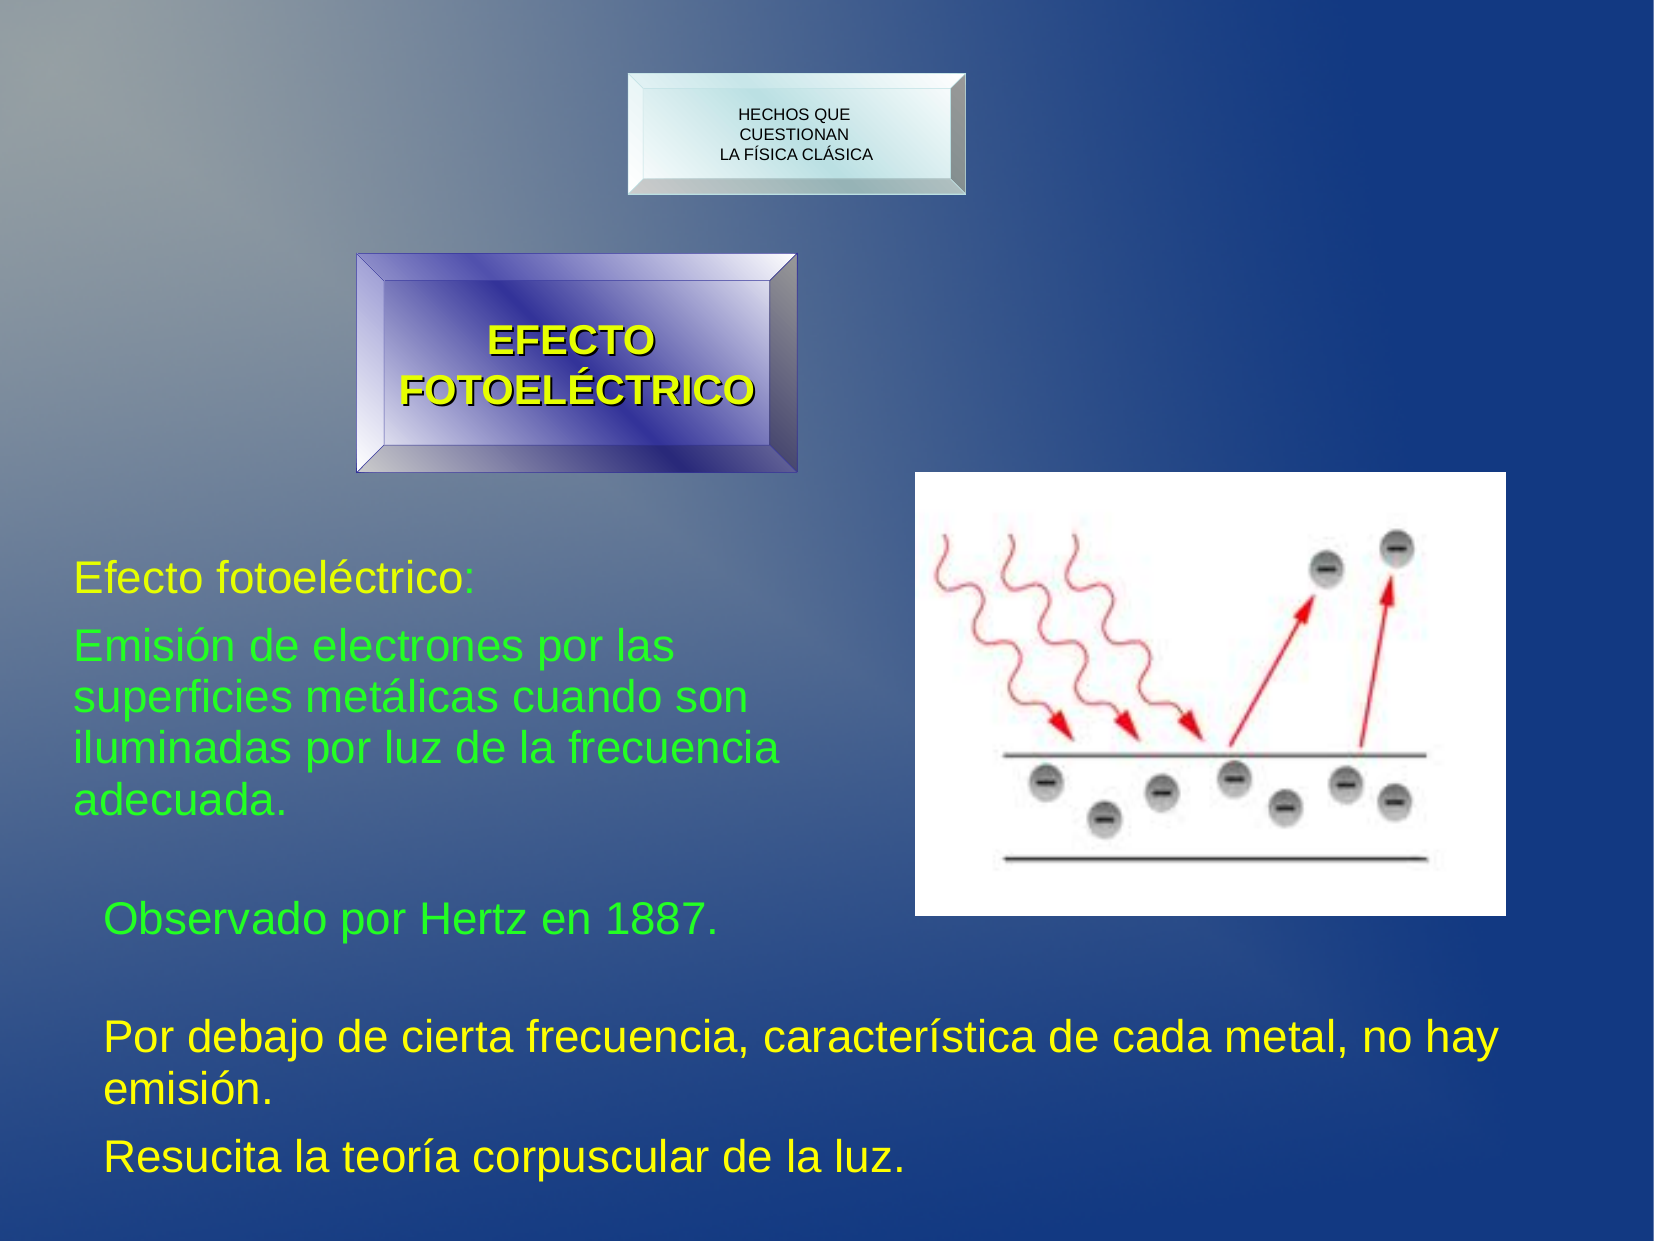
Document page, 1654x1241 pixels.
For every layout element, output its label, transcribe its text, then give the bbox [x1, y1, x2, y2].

text_box Efecto fotoeléctrico: Emisión de electrones por las superficies metálicas cuando son iluminadas por luz de la frecuencia adecuada. [59, 544, 827, 832]
text_box HECHOS QUE CUESTIONAN LA FÍSICA CLÁSICA [644, 89, 950, 178]
text_box EFECTO FOTOELÉCTRICO [385, 281, 769, 445]
picture [0, 0, 1654, 1241]
text_box Por debajo de cierta frecuencia, característica de cada metal, no hay emisión. Resucita la teoría corpuscular de la luz. [88, 1003, 1536, 1189]
text_box Observado por Hertz en 1887. [88, 885, 827, 952]
